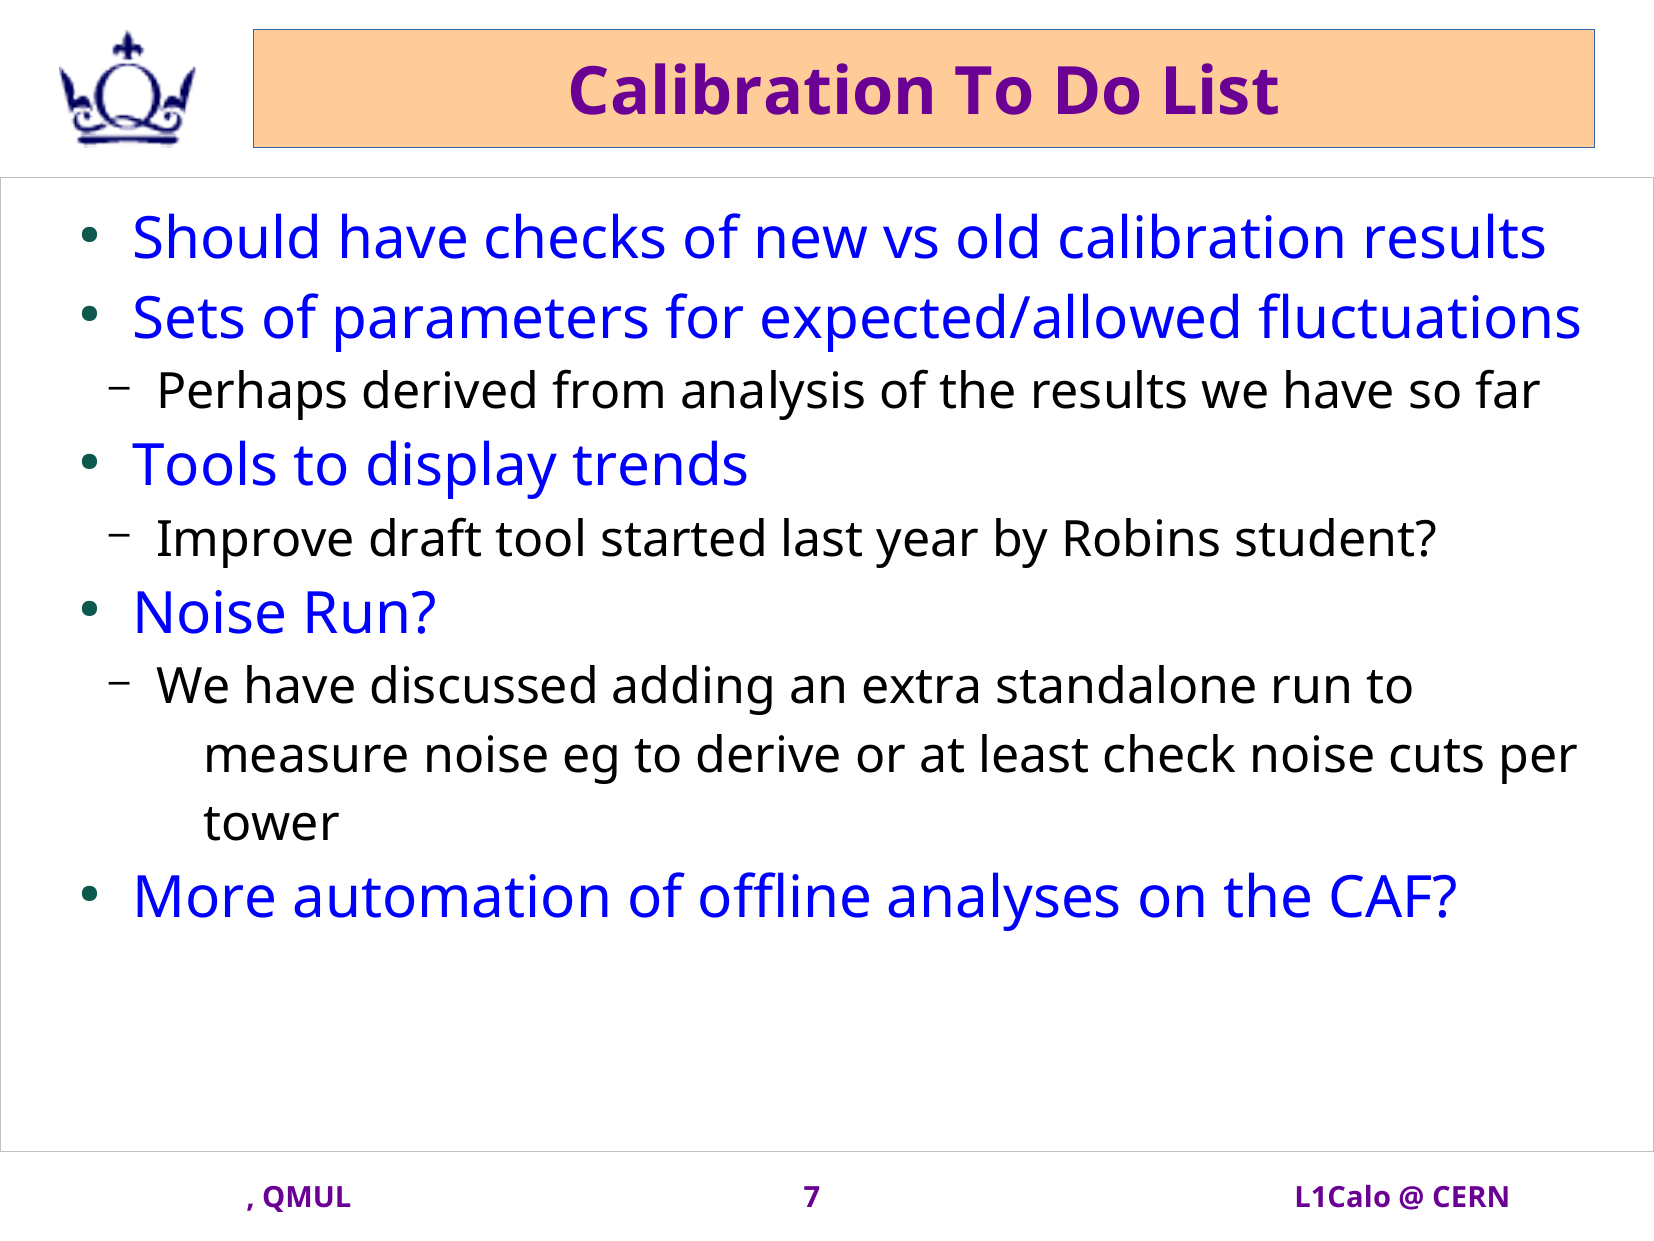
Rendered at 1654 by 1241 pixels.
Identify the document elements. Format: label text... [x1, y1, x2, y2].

list Should have checks of new vs old calibration results Sets of parameters for expected/allowed fluctuations Perhaps derived from analysis of the results we have so far Tools to display trends Improve draft tool started last year by Robins student? Noise Run? We have discussed adding an extra standalone run to measure noise eg to derive or at least check noise cuts per tower More automation of offline analyses on the CAF? [61, 196, 1605, 1154]
title Calibration To Do List [253, 29, 1595, 148]
picture [59, 29, 200, 148]
